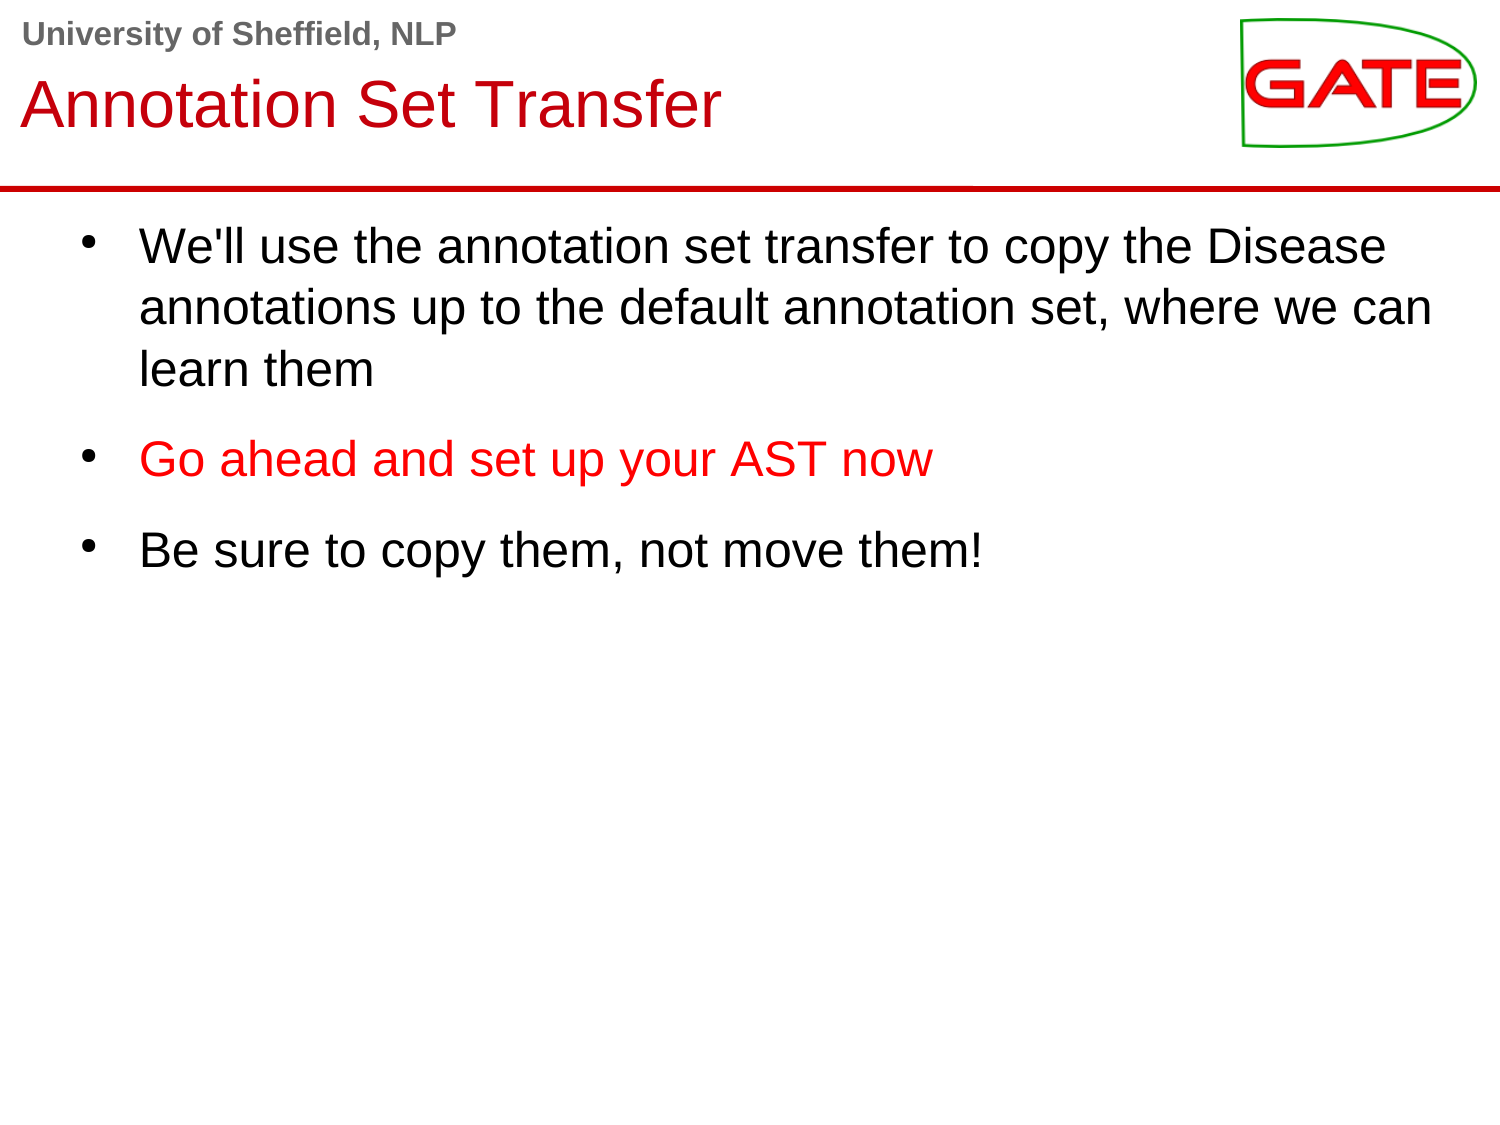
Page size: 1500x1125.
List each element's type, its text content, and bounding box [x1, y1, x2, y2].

list We'll use the annotation set transfer to copy the Disease annotations up to the default annotation set, where we can learn them Go ahead and set up your AST now Be sure to copy them, not move them! [23, 212, 1477, 1063]
picture [1240, 18, 1477, 148]
title Annotation Set Transfer [20, 45, 1240, 166]
